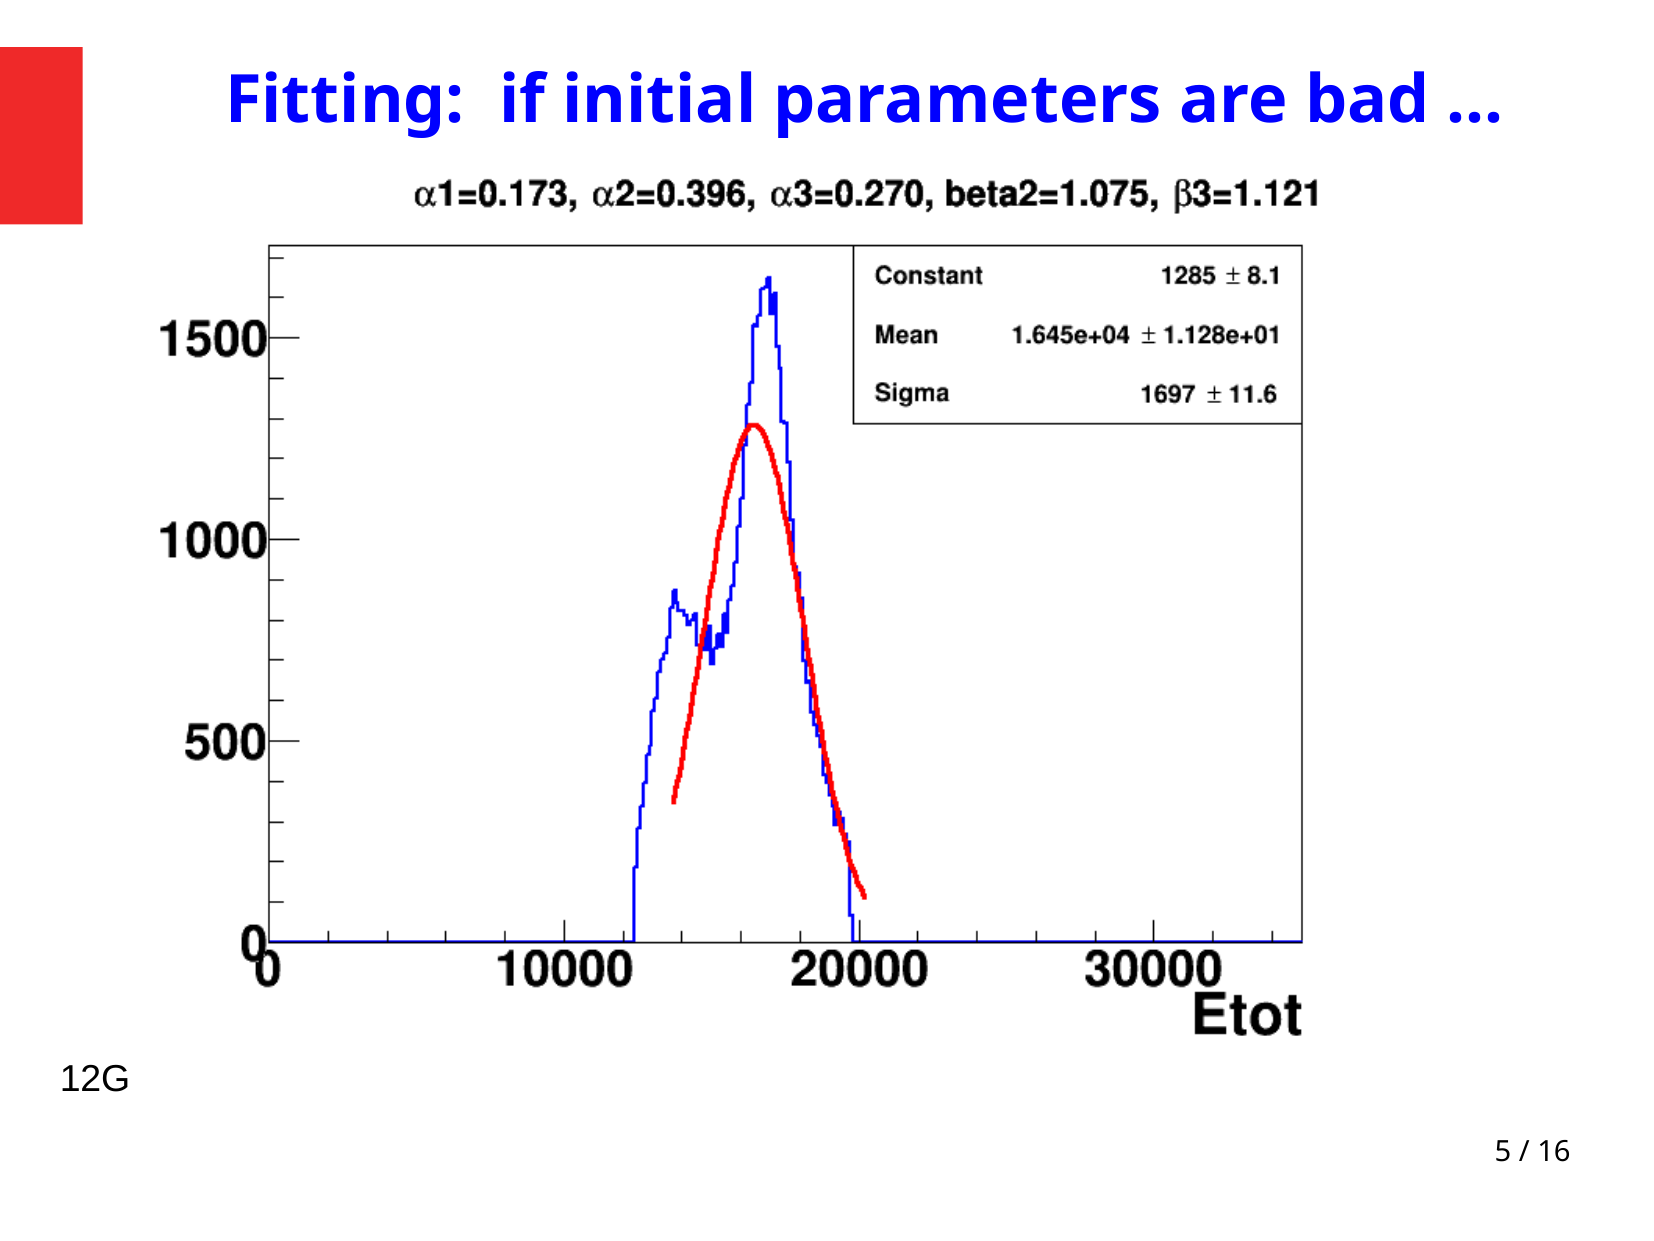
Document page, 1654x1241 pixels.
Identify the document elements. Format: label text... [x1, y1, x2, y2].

title Fitting: if initial parameters are bad ... [82, 45, 1648, 148]
picture [120, 156, 1364, 1050]
text_box 12G [45, 1050, 976, 1190]
